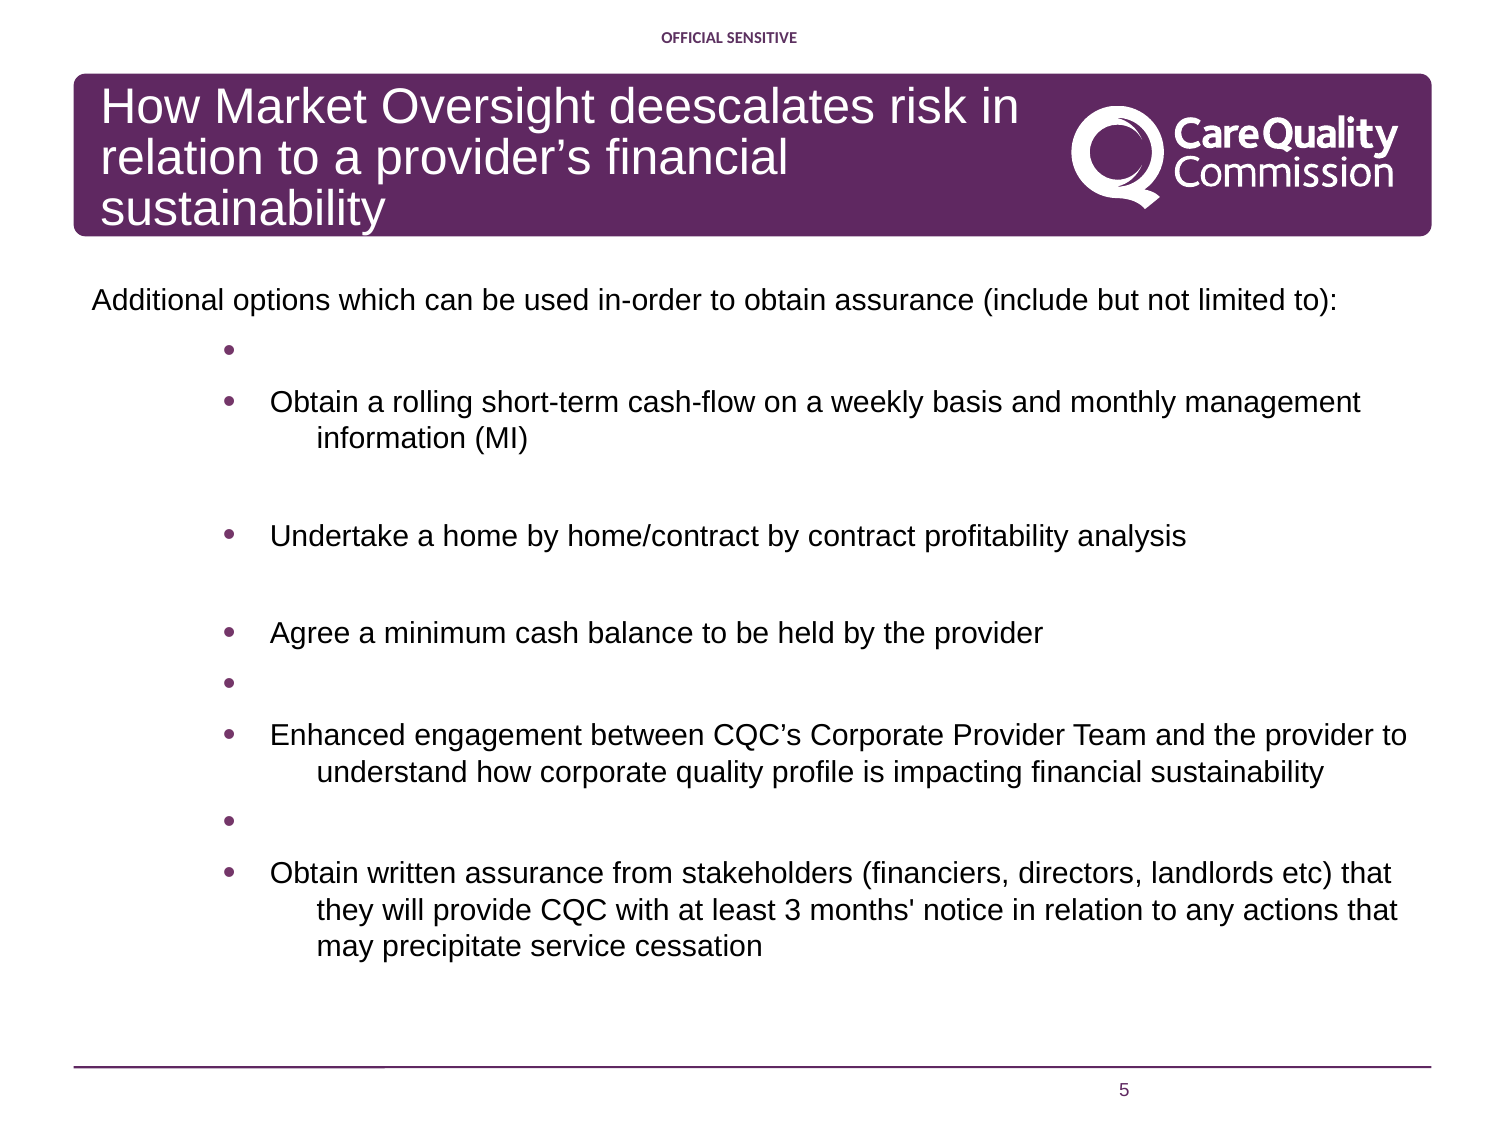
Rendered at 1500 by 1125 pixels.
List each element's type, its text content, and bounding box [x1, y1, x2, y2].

text_box [1119, 1025, 1432, 1101]
title How Market Oversight deescalates risk in relation to a provider’s financial sustainability [100, 83, 1058, 232]
text_box Additional options which can be used in-order to obtain assurance (include but not limited to): Obtain a rolling short-term cash-flow on a weekly basis and monthly management information (MI) Undertake a home by home/contract by contract profitability analysis Agree a minimum cash balance to be held by the provider Enhanced engagement between CQC’s Corporate Provider Team and the provider to understand how corporate quality profile is impacting financial sustainability Obtain written assurance from stakeholders (financiers, directors, landlords etc) that they will provide CQC with at least 3 months' notice in relation to any actions that may precipitate service cessation [76, 273, 1424, 964]
text_box OFFICIAL SENSITIVE [357, 19, 1102, 55]
